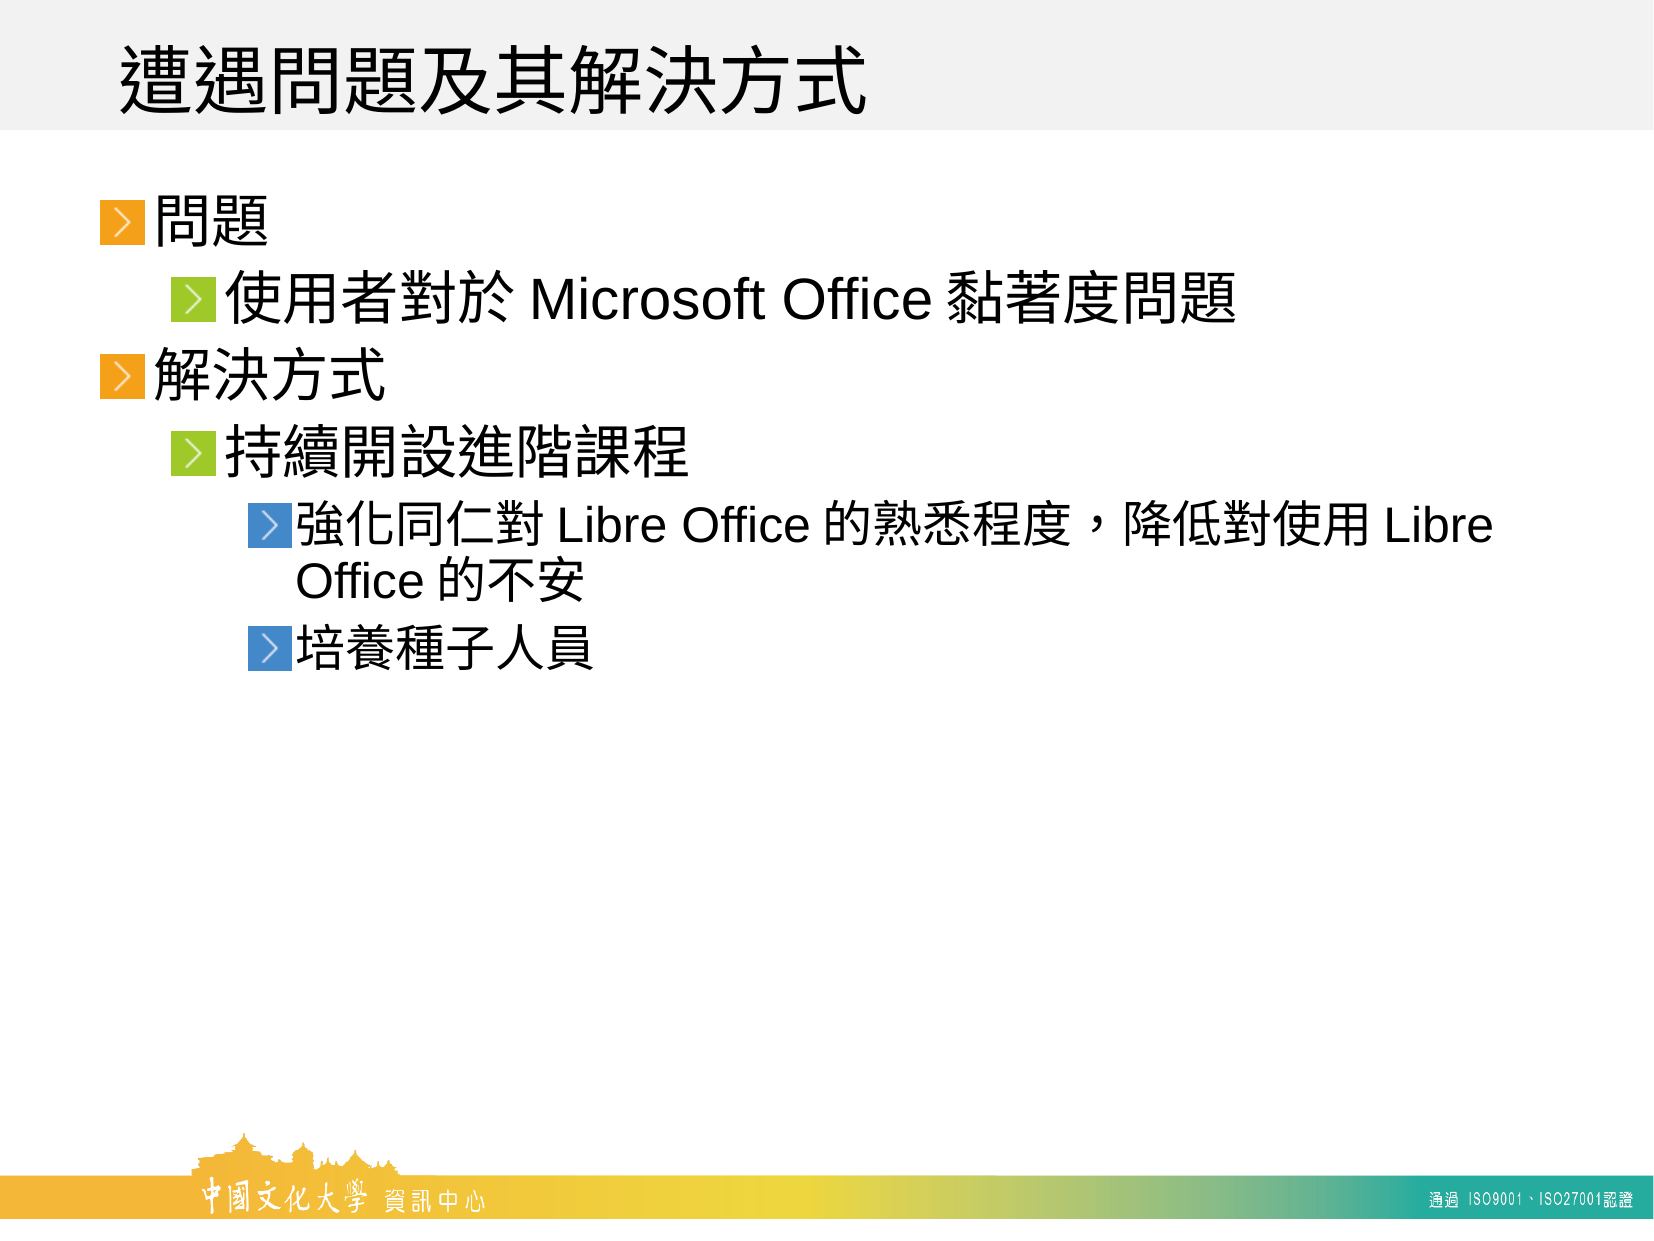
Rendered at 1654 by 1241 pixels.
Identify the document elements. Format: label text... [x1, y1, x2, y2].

picture [0, 1133, 1654, 1219]
list 問題 使用者對於Microsoft Office黏著度問題 解決方式 持續開設進階課程 強化同仁對Libre Office的熟悉程度，降低對使用Libre Office的不安 培養種子人員 [82, 190, 1571, 1028]
title 遭遇問題及其解決方式 [118, 0, 1571, 166]
